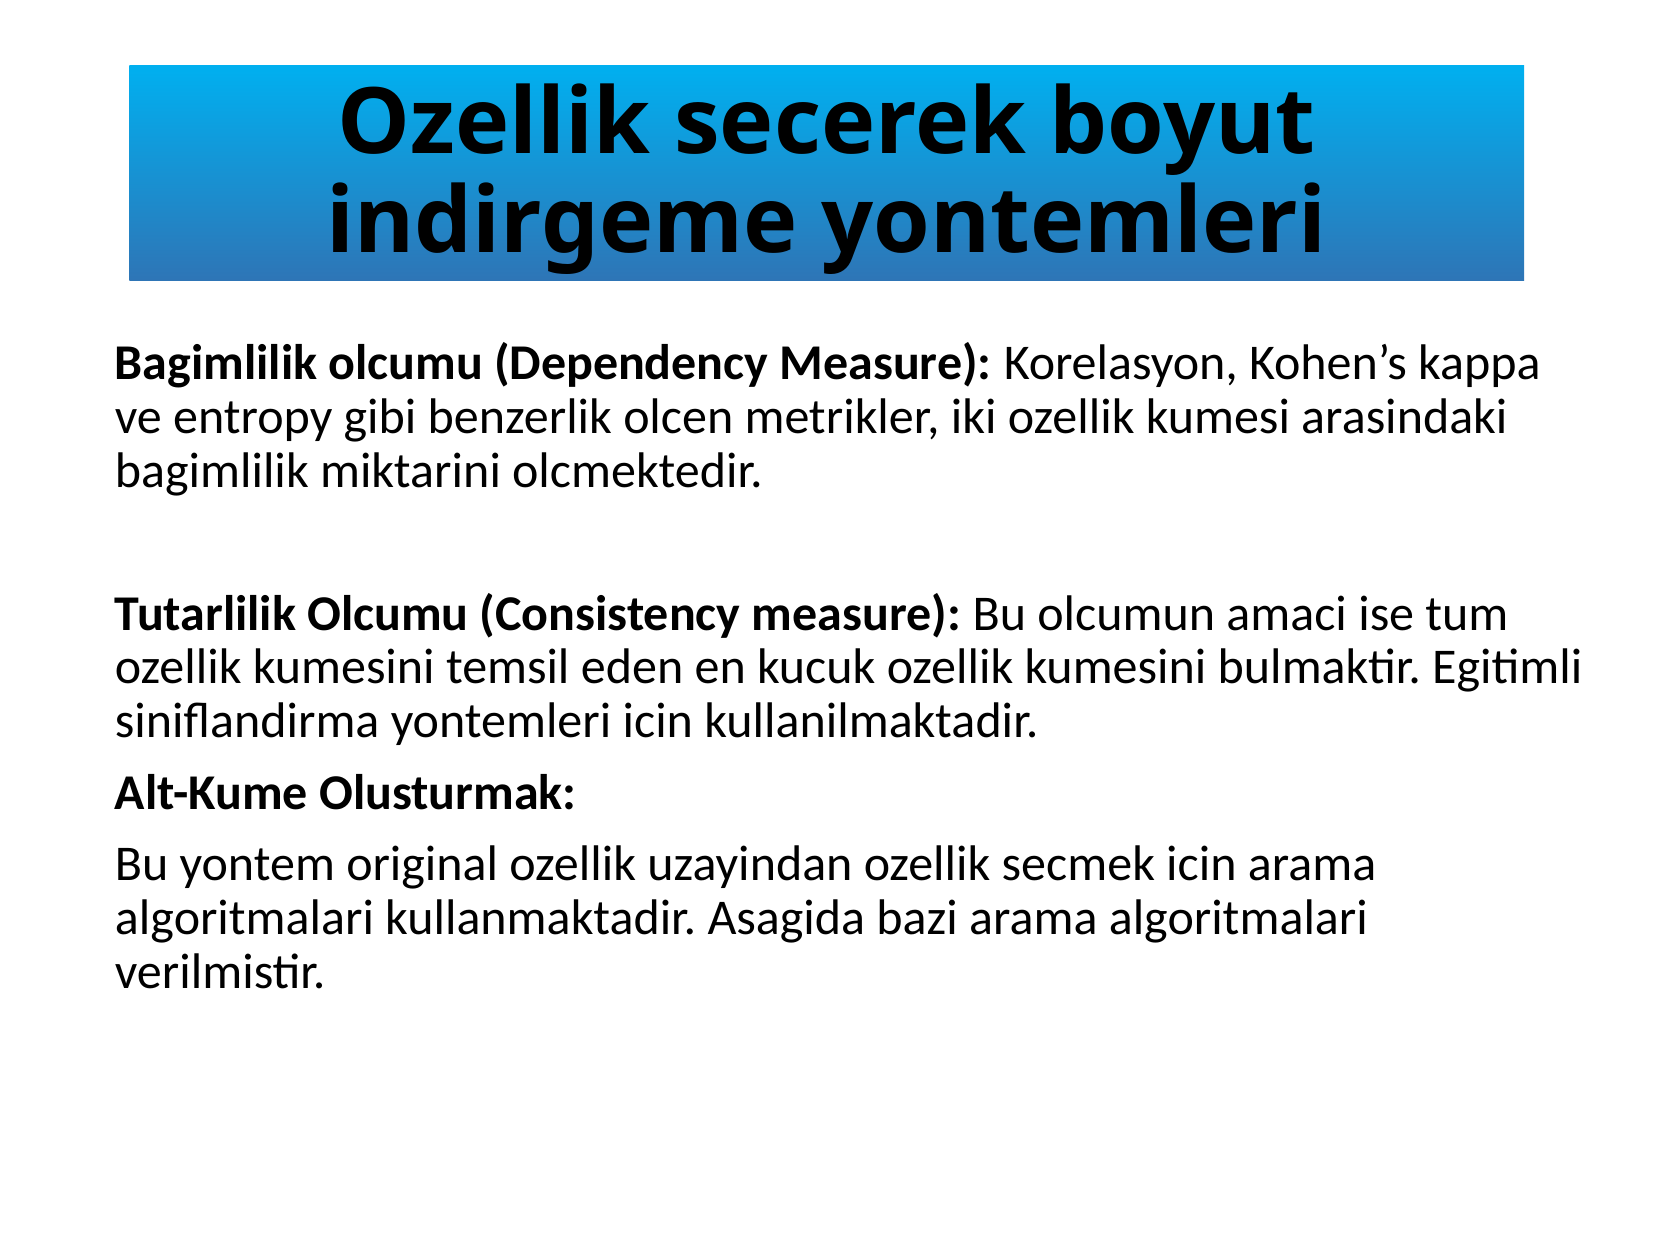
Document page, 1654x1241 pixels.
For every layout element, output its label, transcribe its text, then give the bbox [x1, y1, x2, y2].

text_box Ozellik secerek boyut indirgeme yontemleri [129, 65, 1525, 281]
text_box Bagimlilik olcumu (Dependency Measure): Korelasyon, Kohen’s kappa ve entropy gibi benzerlik olcen metrikler, iki ozellik kumesi arasindaki bagimlilik miktarini olcmektedir. Tutarlilik Olcumu (Consistency measure): Bu olcumun amaci ise tum ozellik kumesini temsil eden en kucuk ozellik kumesini bulmaktir. Egitimli siniflandirma yontemleri icin kullanilmaktadir. Alt-Kume Olusturmak: Bu yontem original ozellik uzayindan ozellik secmek icin arama algoritmalari kullanmaktadir. Asagida bazi arama algoritmalari verilmistir. [100, 329, 1600, 1007]
